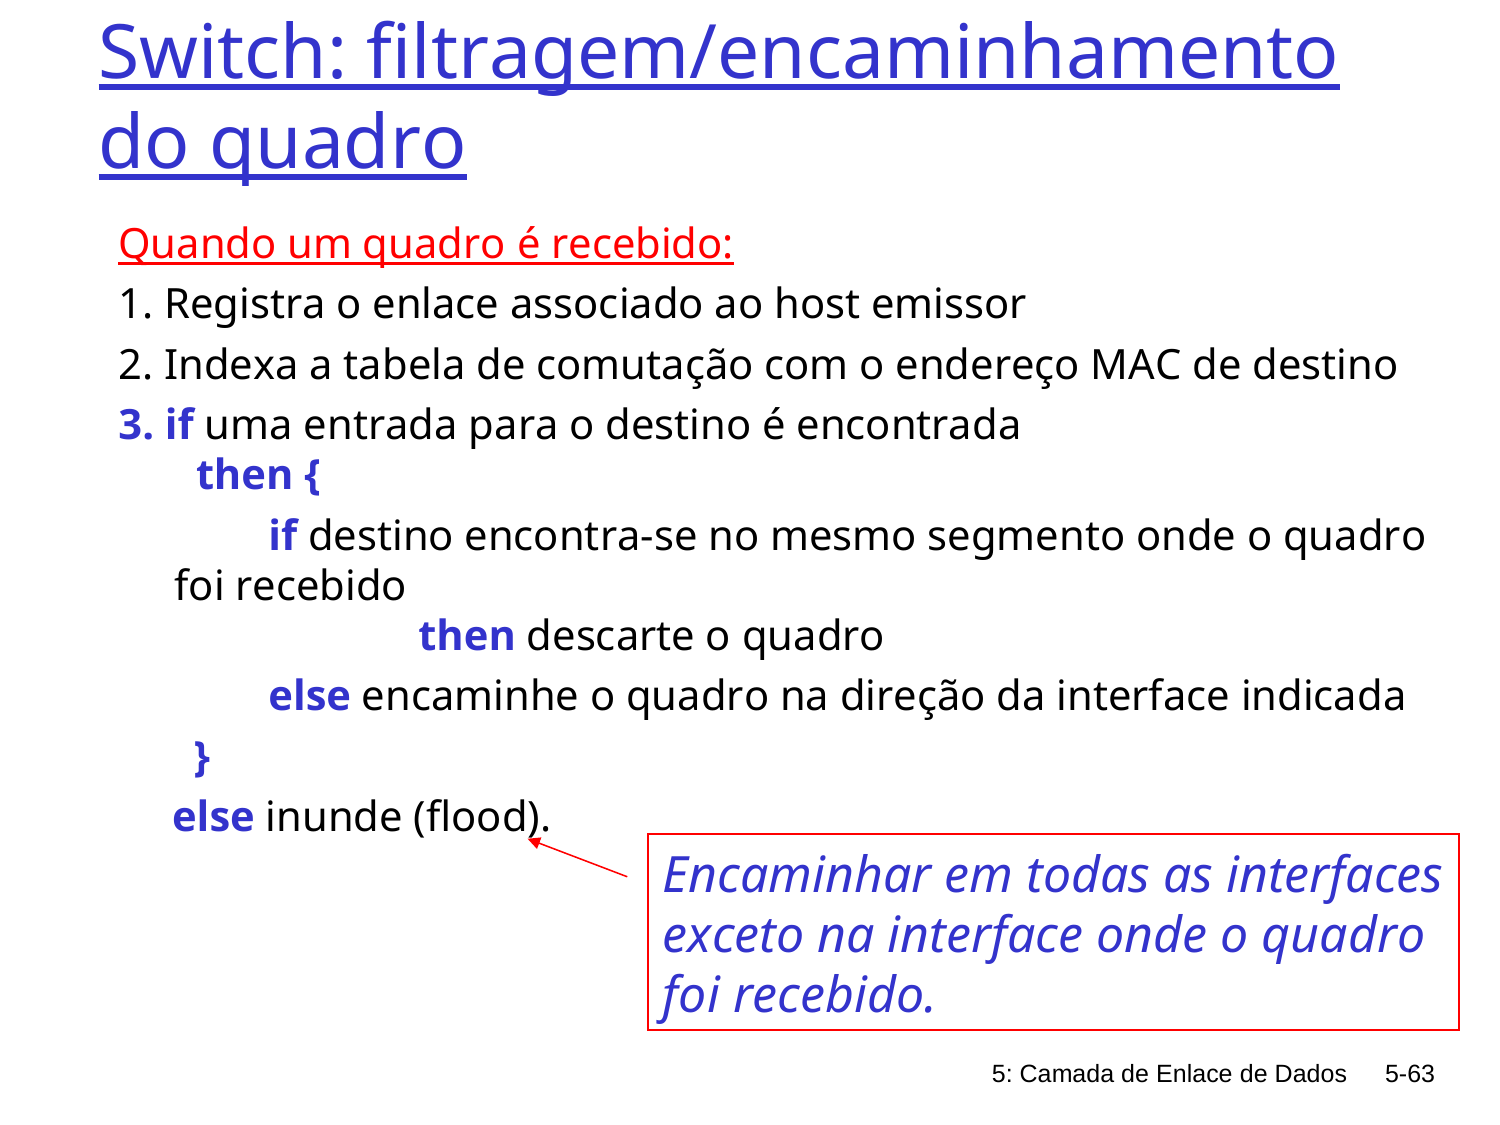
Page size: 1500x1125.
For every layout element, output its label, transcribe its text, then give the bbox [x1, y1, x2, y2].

list Quando um quadro é recebido: 1. Registra o enlace associado ao host emissor 2. Indexa a tabela de comutação com o endereço MAC de destino 3. if uma entrada para o destino é encontrada then { if destino encontra-se no mesmo segmento onde o quadro foi recebido then descarte o quadro else encaminhe o quadro na direção da interface indicada } else inunde (flood). [103, 209, 1449, 848]
title Switch: filtragem/encaminhamento do quadro [83, 0, 1359, 192]
text_box Encaminhar em todas as interfaces exceto na interface onde o quadro foi recebido. [648, 834, 1459, 1030]
text_box 5: Camada de Enlace de Dados [837, 1050, 1339, 1125]
text_box 5-<número> [1339, 1050, 1451, 1125]
